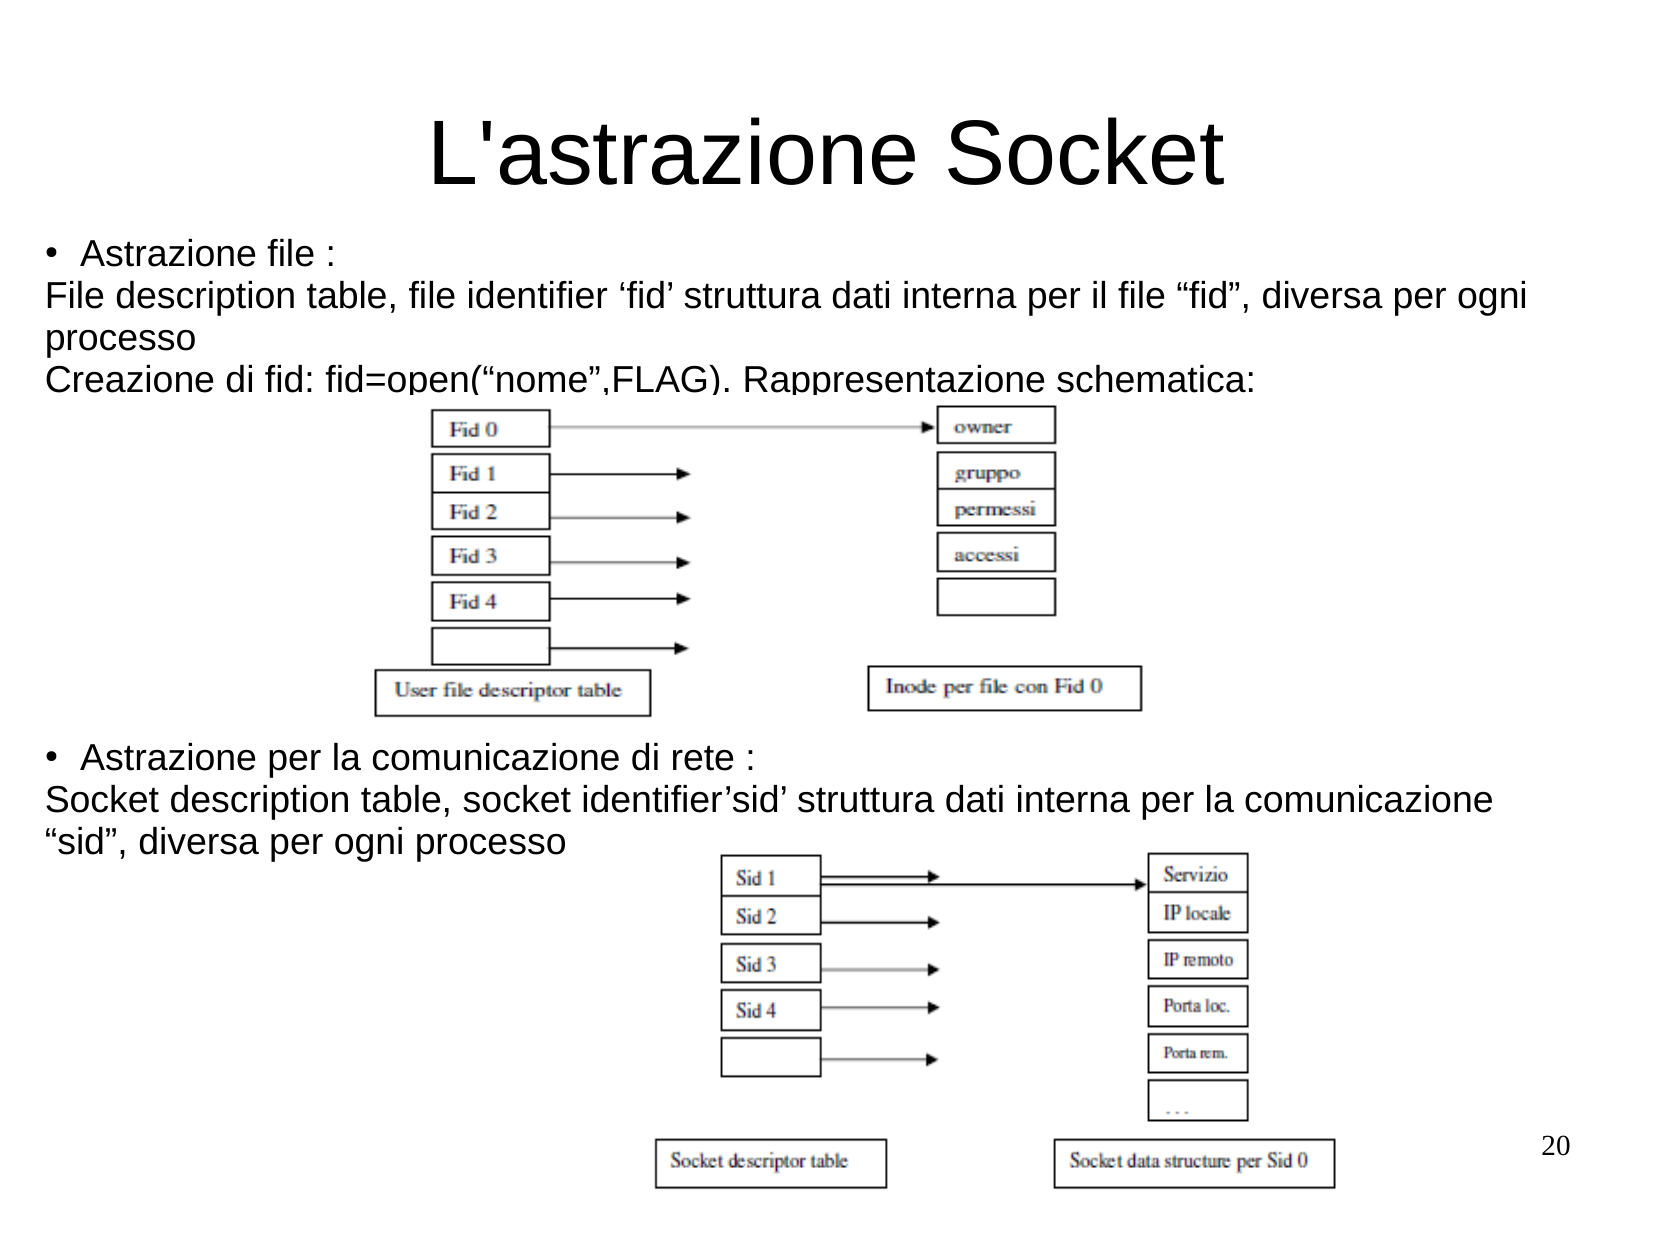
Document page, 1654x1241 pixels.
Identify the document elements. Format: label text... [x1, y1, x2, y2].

picture [636, 834, 1389, 1239]
picture [287, 395, 1277, 741]
text_box Astrazione file : File description table, file identifier ‘fid’ struttura dati interna per il file “fid”, diversa per ogni processo Creazione di fid: fid=open(“nome”,FLAG). Rappresentazione schematica: Astrazione per la comunicazione di rete : Socket description table, socket identifier’sid’ struttura dati interna per la comunicazione “sid”, diversa per ogni processo [30, 225, 1591, 870]
title L'astrazione Socket [82, 49, 1571, 225]
